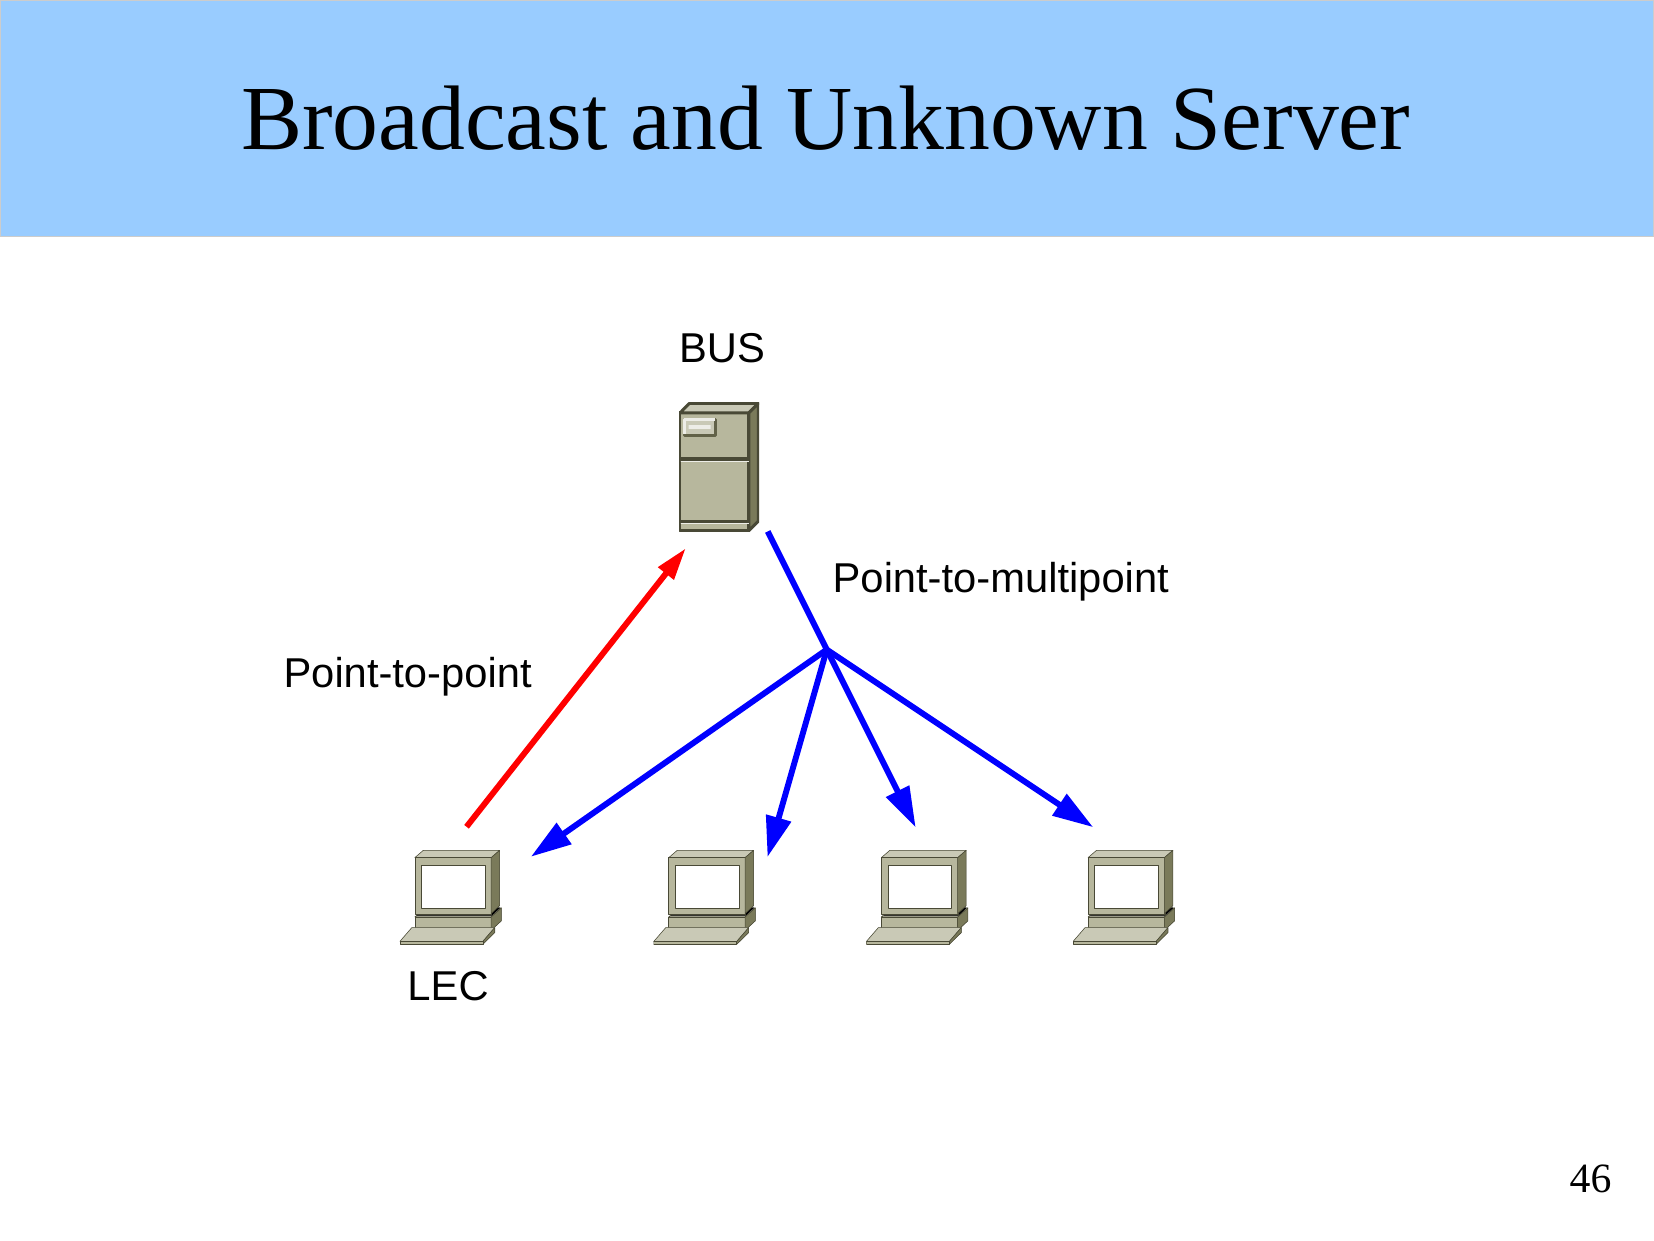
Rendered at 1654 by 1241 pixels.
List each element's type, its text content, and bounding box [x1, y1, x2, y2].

picture [866, 850, 969, 945]
picture [653, 850, 756, 945]
text_box Point-to-point [283, 649, 487, 702]
text_box BUS [679, 324, 750, 378]
picture [399, 850, 502, 945]
picture [679, 402, 760, 532]
text_box LEC [407, 962, 475, 1015]
picture [1073, 850, 1176, 945]
title Broadcast and Unknown Server [0, 0, 1654, 237]
text_box Point-to-multipoint [832, 555, 1109, 608]
